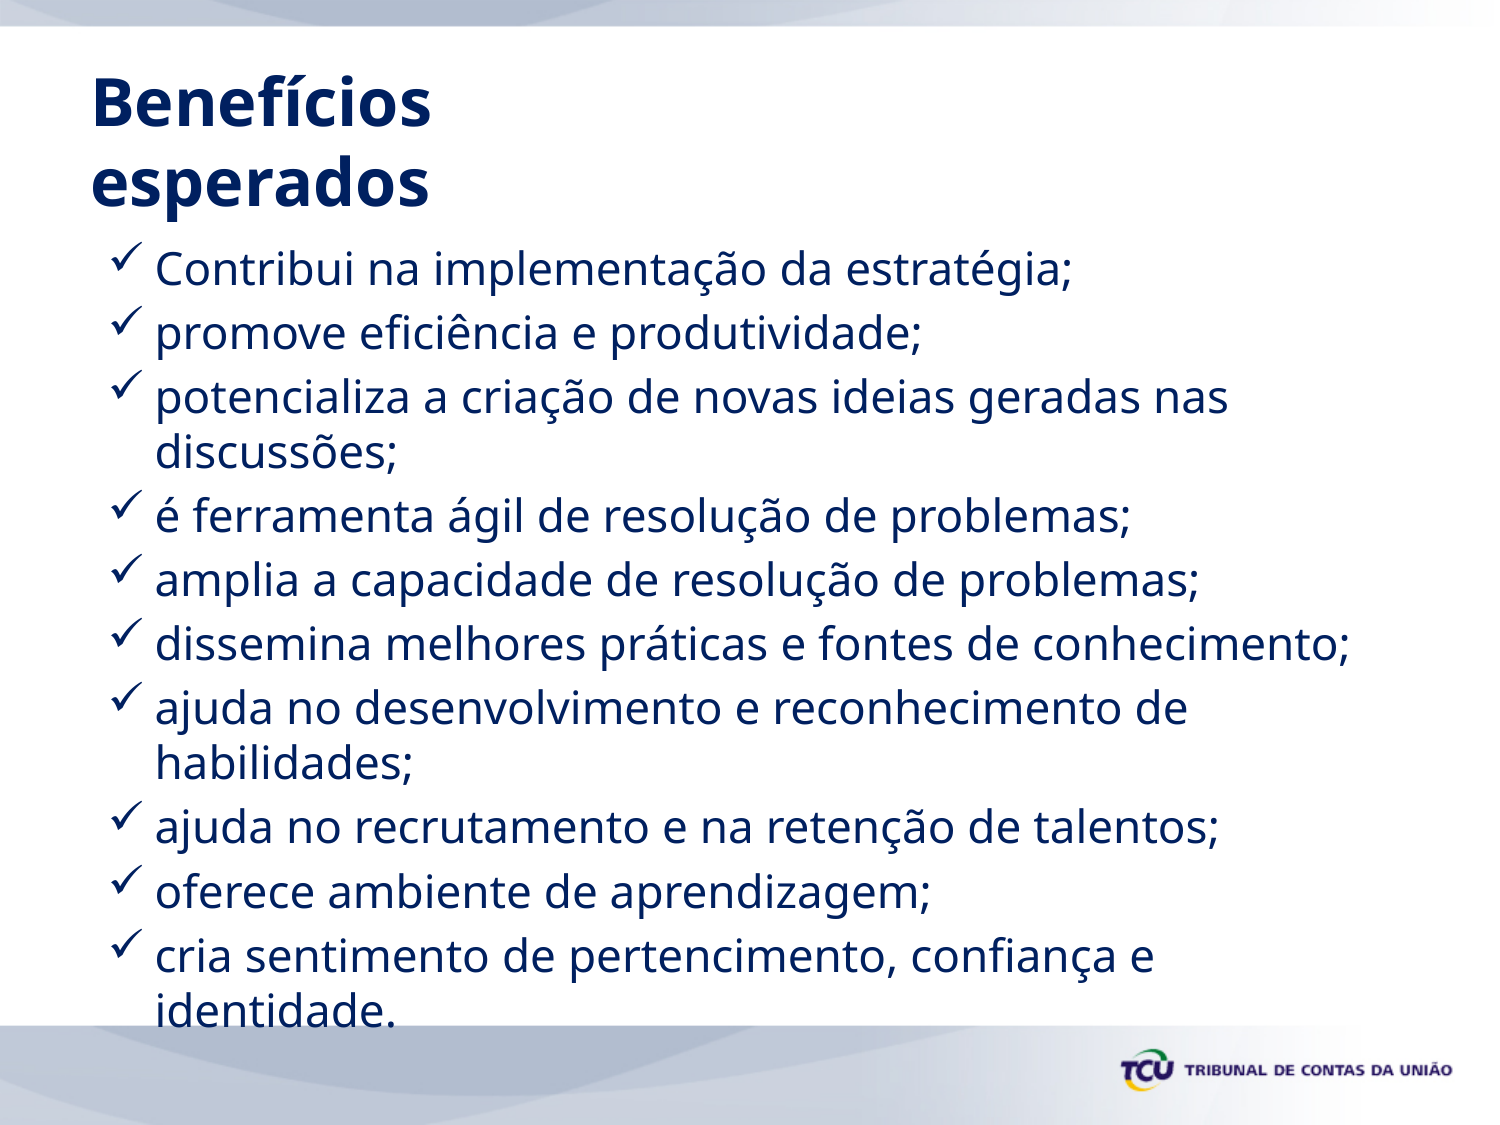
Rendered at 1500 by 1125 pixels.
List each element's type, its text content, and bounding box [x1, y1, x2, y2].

picture [0, 0, 1500, 1125]
title Benefícios esperados [75, 90, 739, 190]
list Contribui na implementação da estratégia; promove eficiência e produtividade; potencializa a criação de novas ideias geradas nas discussões; é ferramenta ágil de resolução de problemas; amplia a capacidade de resolução de problemas; dissemina melhores práticas e fontes de conhecimento; ajuda no desenvolvimento e reconhecimento de habilidades; ajuda no recrutamento e na retenção de talentos; oferece ambiente de aprendizagem; cria sentimento de pertencimento, confiança e identidade. [17, 231, 1402, 1006]
